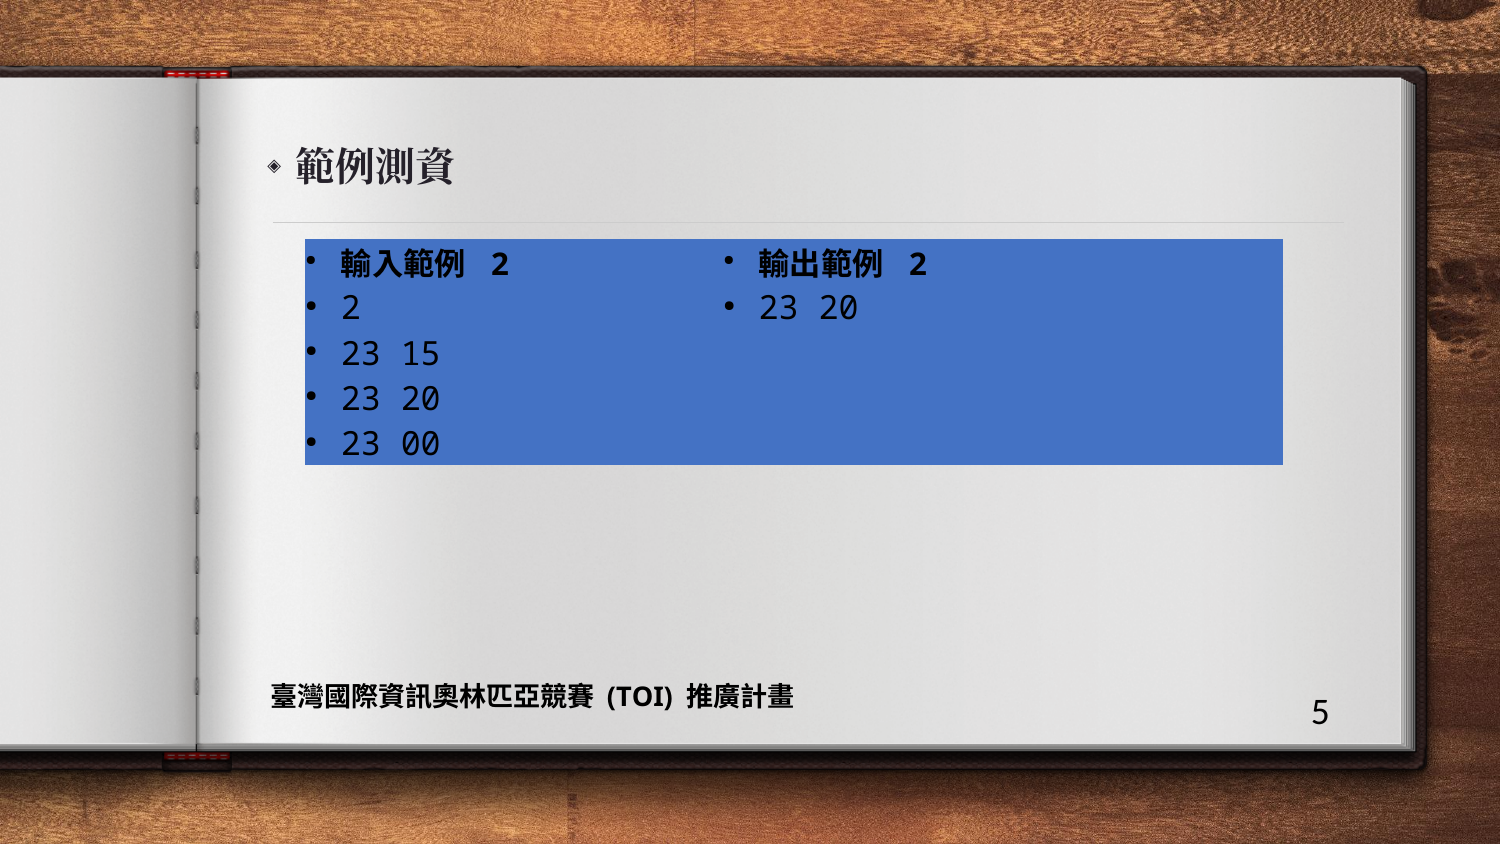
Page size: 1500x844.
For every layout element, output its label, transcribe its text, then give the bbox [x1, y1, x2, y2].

text_box 5 [1295, 672, 1386, 737]
table_header 輸入範例 2 2 23 15 23 20 23 00 [305, 239, 723, 465]
table_header 輸出範例 2 23 20 [723, 239, 1283, 465]
list 範例測資 [252, 126, 1194, 205]
